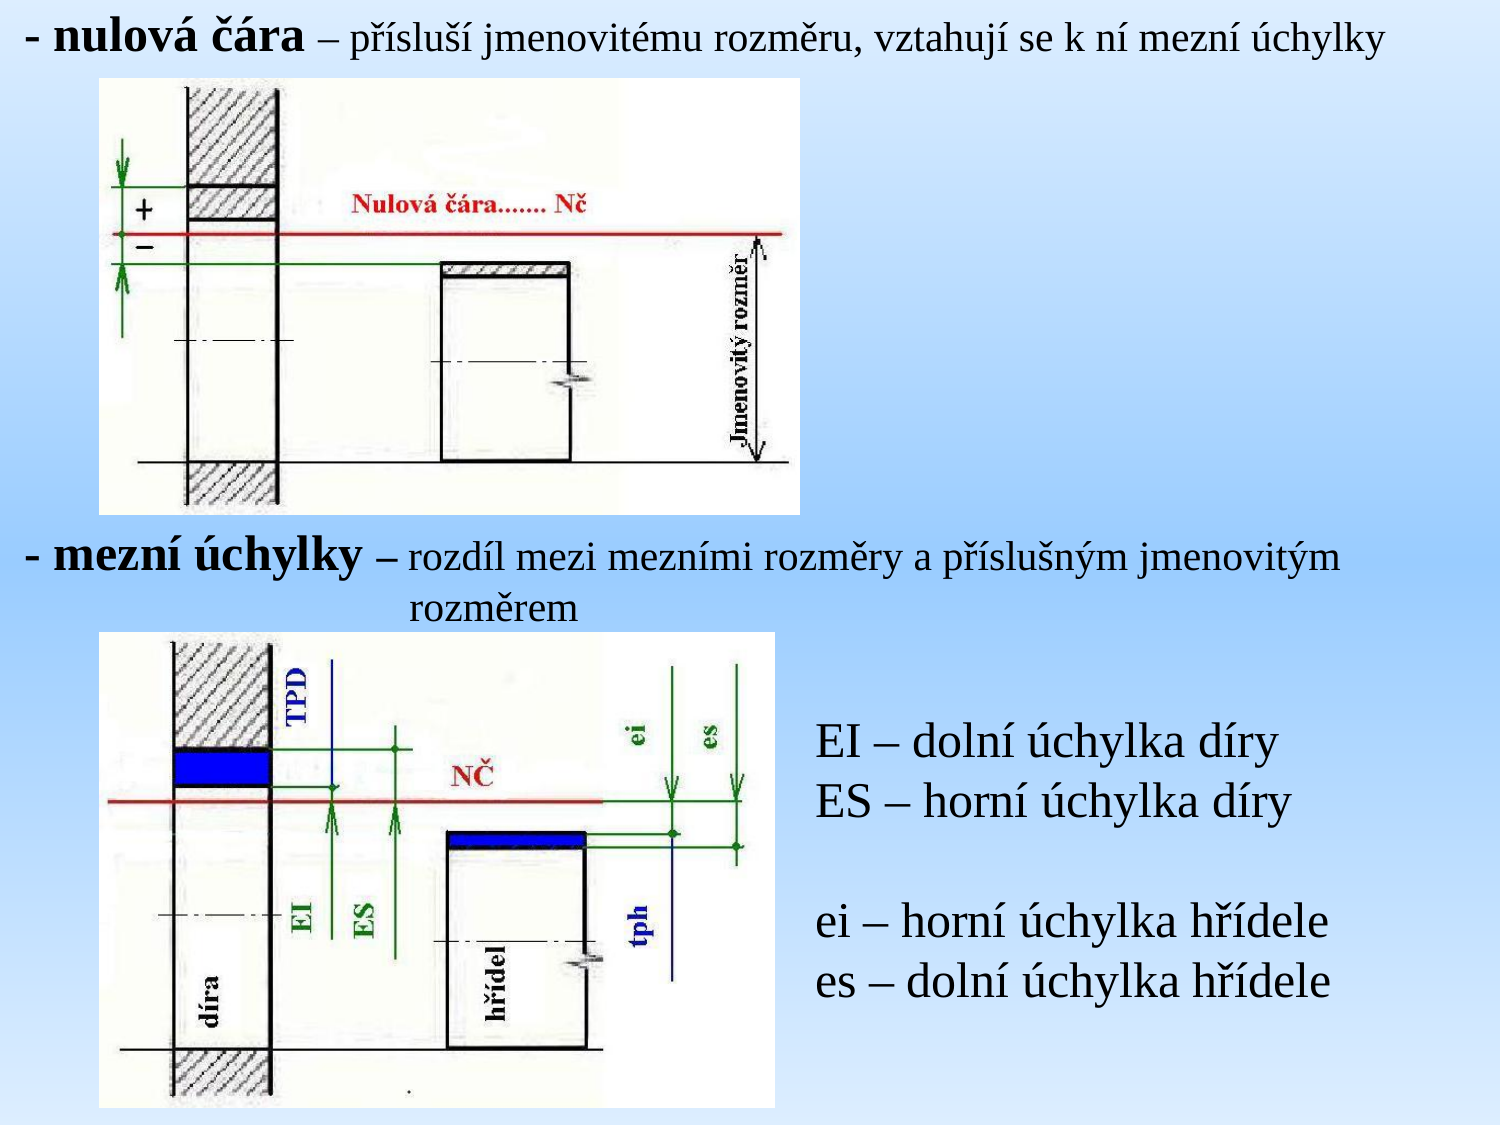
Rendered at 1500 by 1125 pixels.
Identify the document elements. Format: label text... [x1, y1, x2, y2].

picture [99, 632, 775, 1108]
picture [99, 78, 800, 512]
text_box - nulová čára – přísluší jmenovitému rozměru, vztahují se k ní mezní úchylky [0, 0, 1396, 70]
text_box EI – dolní úchylka díry ES – horní úchylka díry ei – horní úchylka hřídele es – dolní úchylka hřídele [800, 699, 1500, 1125]
text_box - mezní úchylky – rozdíl mezi mezními rozměry a příslušným jmenovitým rozměrem [0, 512, 1428, 638]
